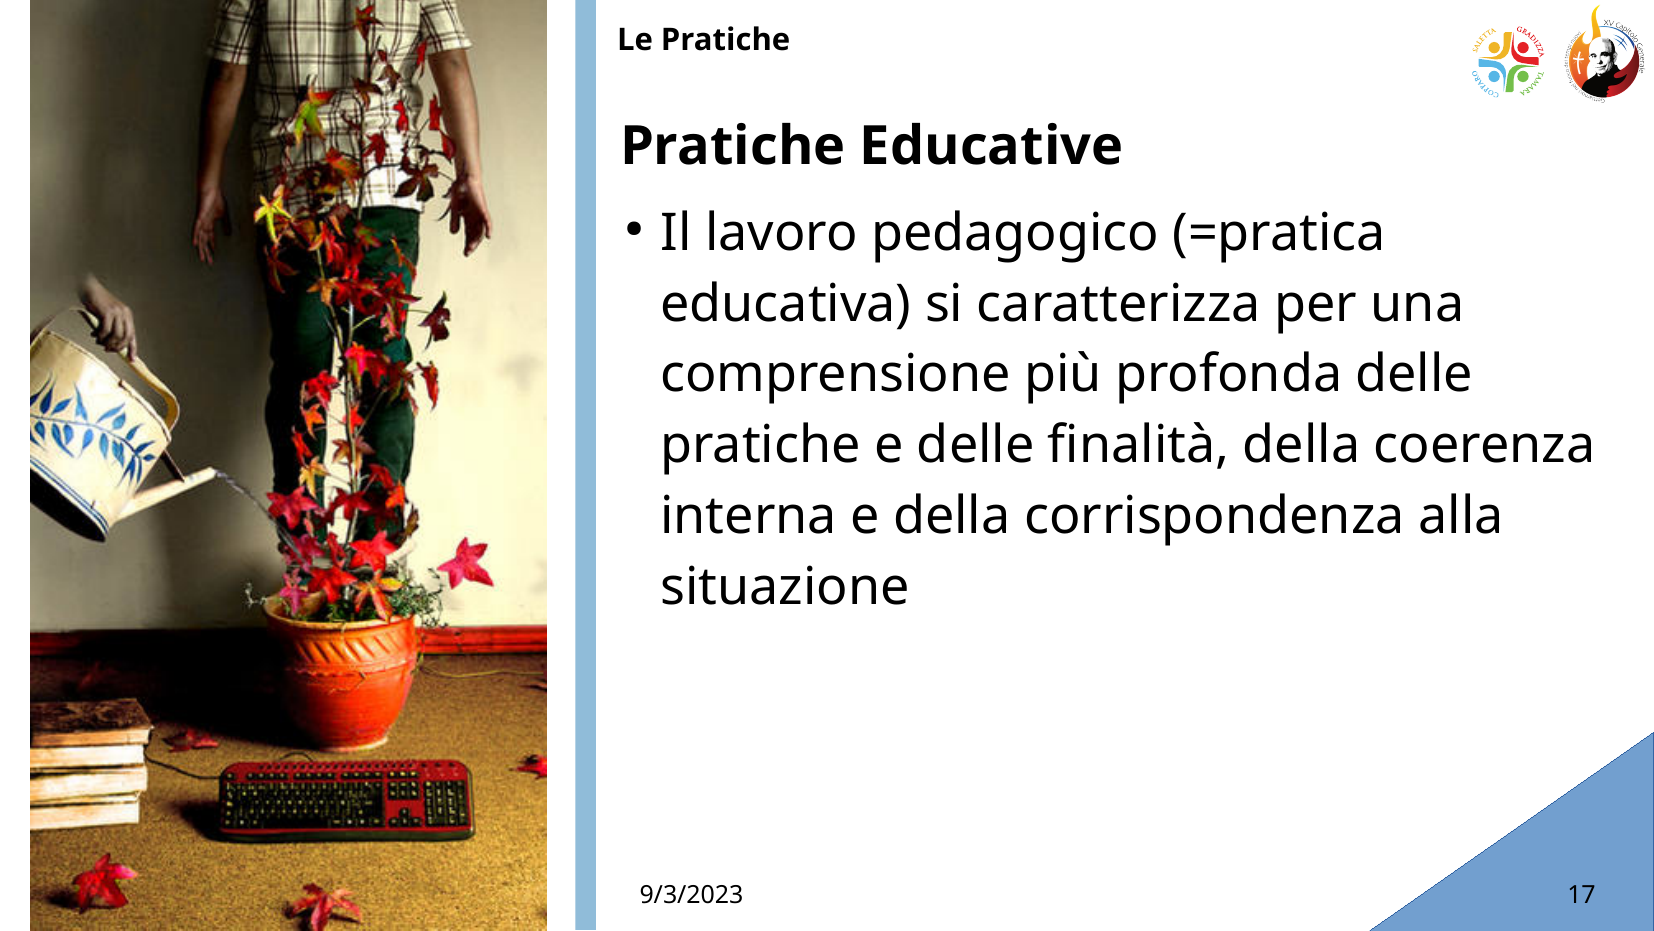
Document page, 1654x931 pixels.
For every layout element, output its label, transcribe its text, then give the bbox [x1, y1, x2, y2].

title Pratiche Educative [620, 106, 1617, 178]
text_box Il lavoro pedagogico (=pratica educativa) si caratterizza per una comprensione più profonda delle pratiche e delle finalità, della coerenza interna e della corrispondenza alla situazione [624, 194, 1602, 891]
picture [1563, 4, 1646, 103]
text_box Le Pratiche [602, 9, 1335, 63]
picture [30, 0, 547, 931]
